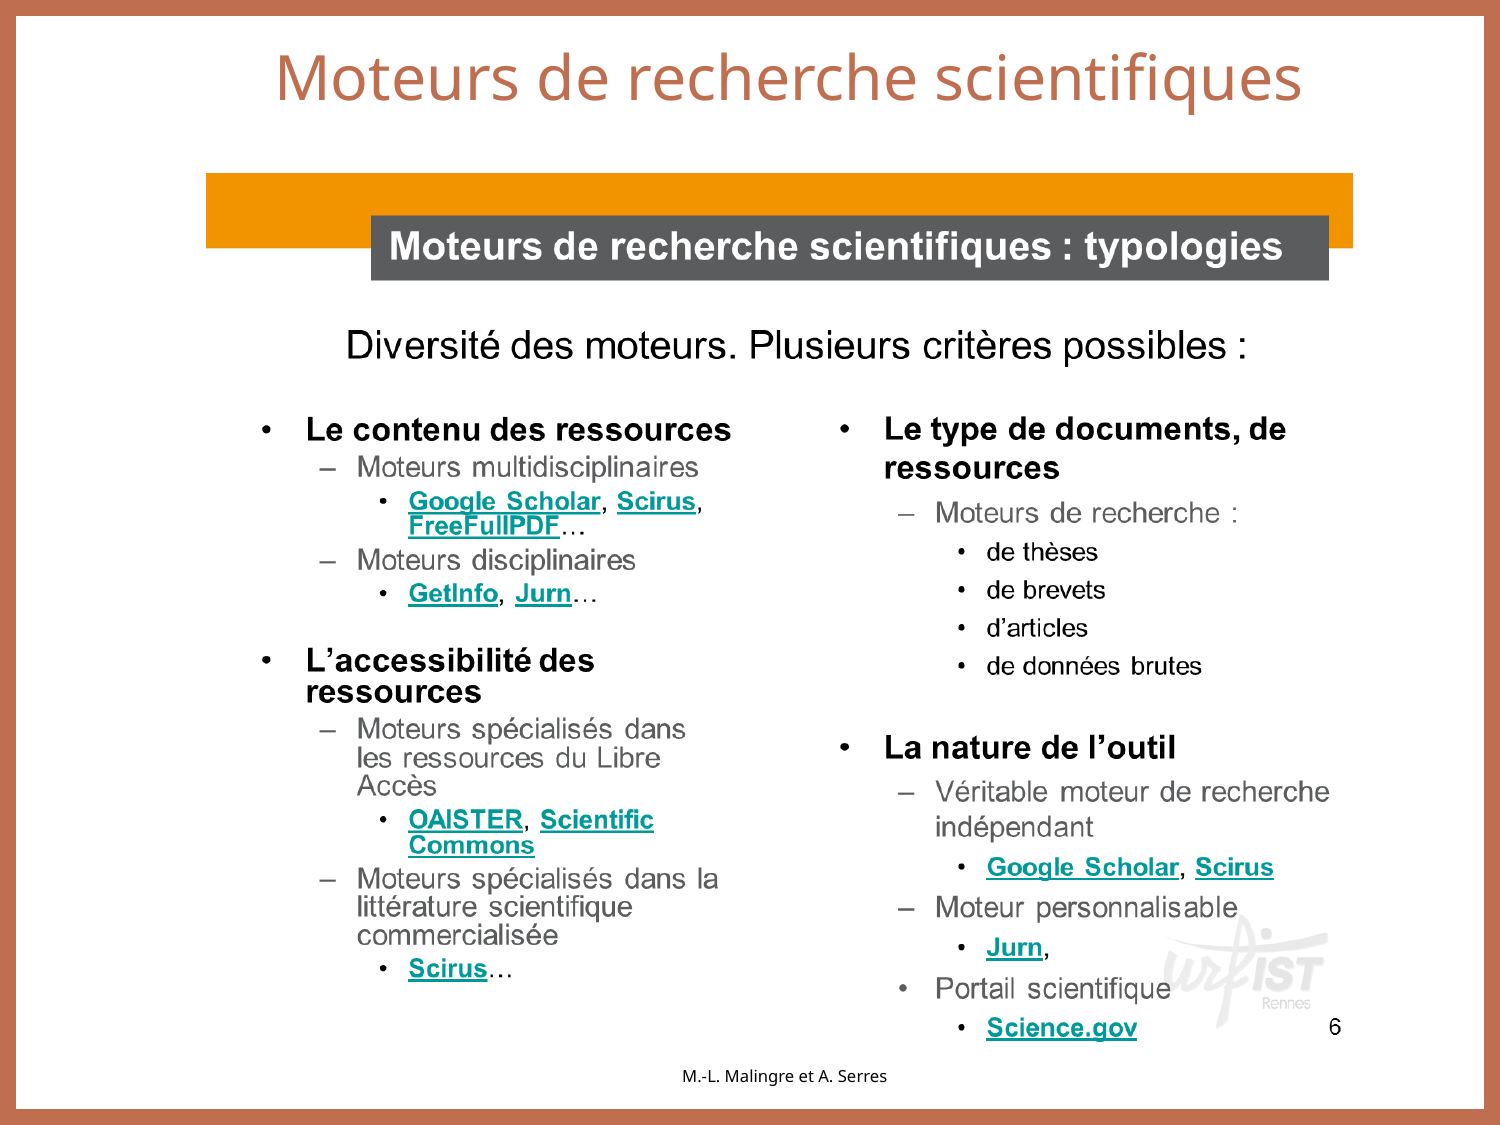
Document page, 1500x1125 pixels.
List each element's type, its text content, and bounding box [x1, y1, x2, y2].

text_box M.-L. Malingre et A. Serres [667, 1058, 1418, 1094]
text_box [0, 0, 1500, 1125]
picture [206, 172, 1353, 1059]
text_box Moteurs de recherche scientifiques [114, 30, 1465, 149]
